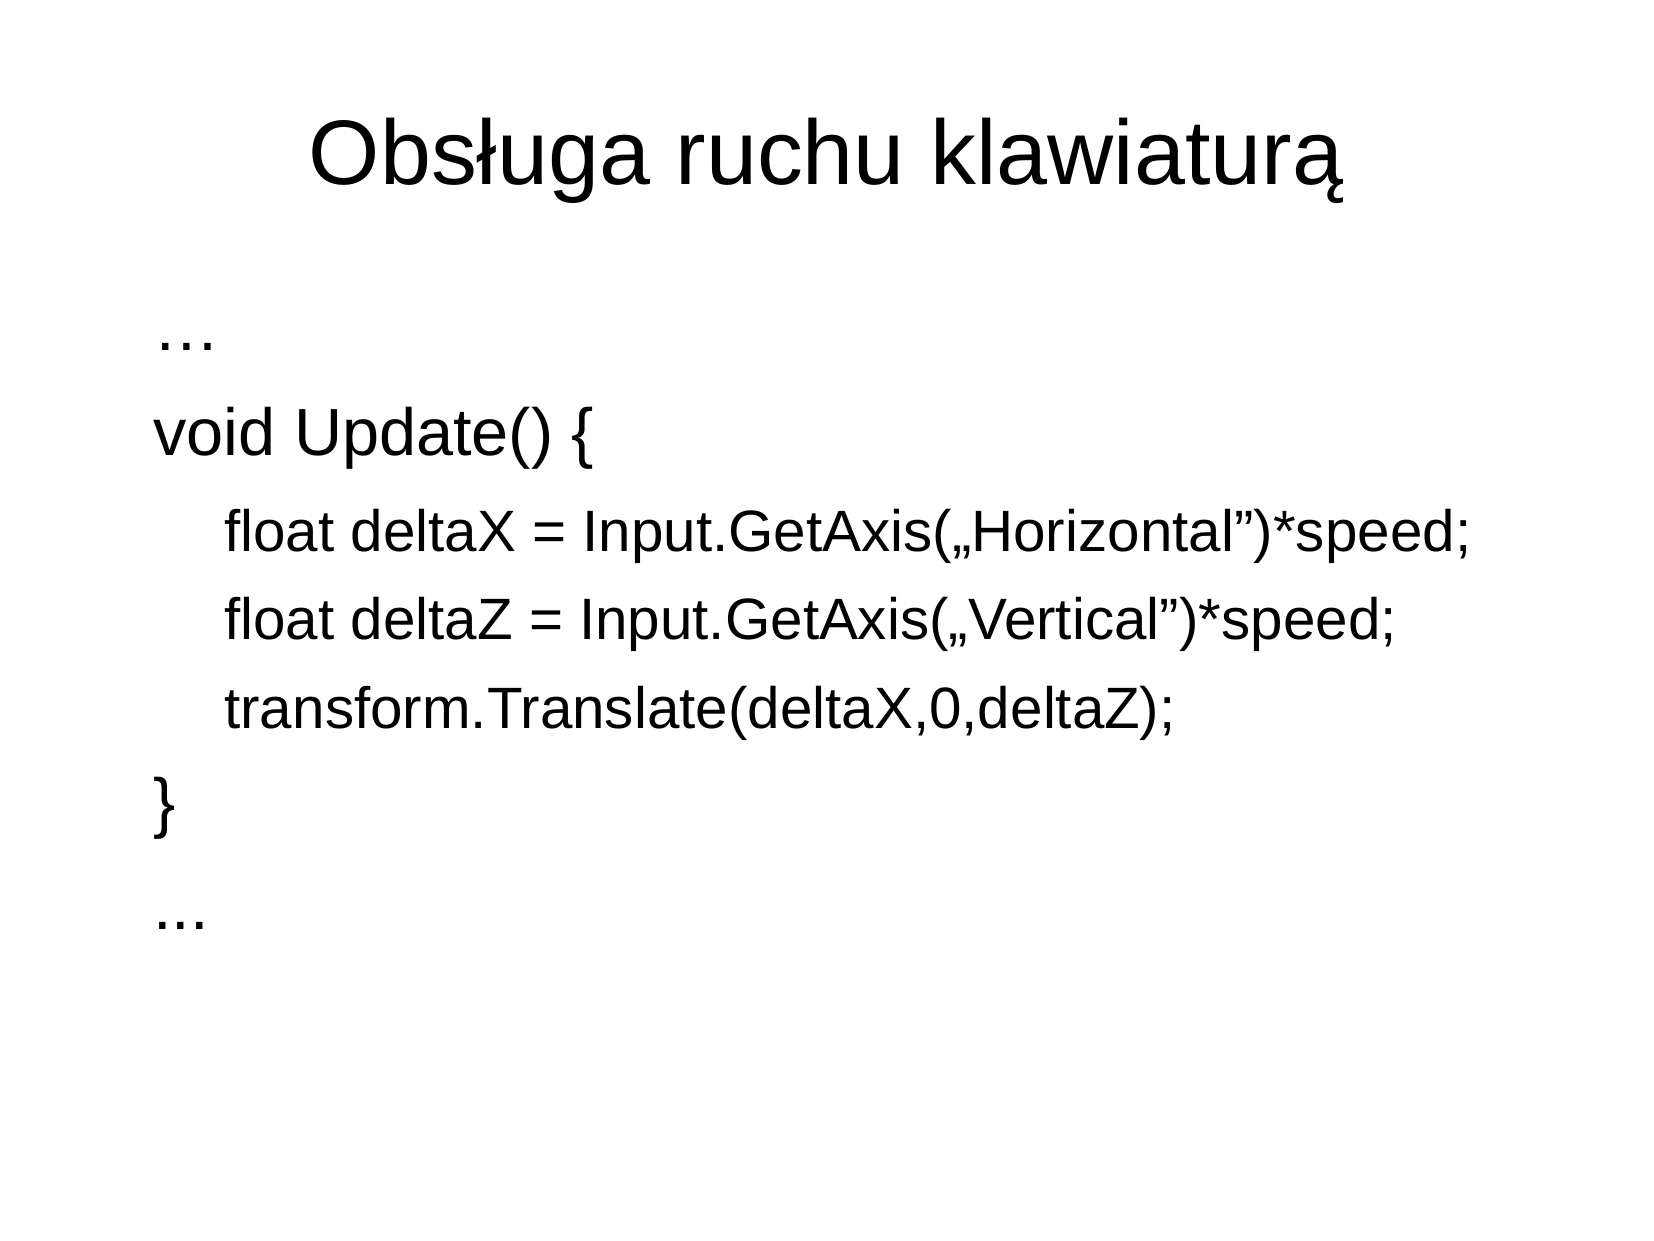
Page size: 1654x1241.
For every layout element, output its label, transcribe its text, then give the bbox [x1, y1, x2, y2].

list … void Update() { float deltaX = Input.GetAxis(„Horizontal”)*speed; float deltaZ = Input.GetAxis(„Vertical”)*speed; transform.Translate(deltaX,0,deltaZ); } ... [82, 290, 1571, 1010]
title Obsługa ruchu klawiaturą [82, 49, 1571, 257]
